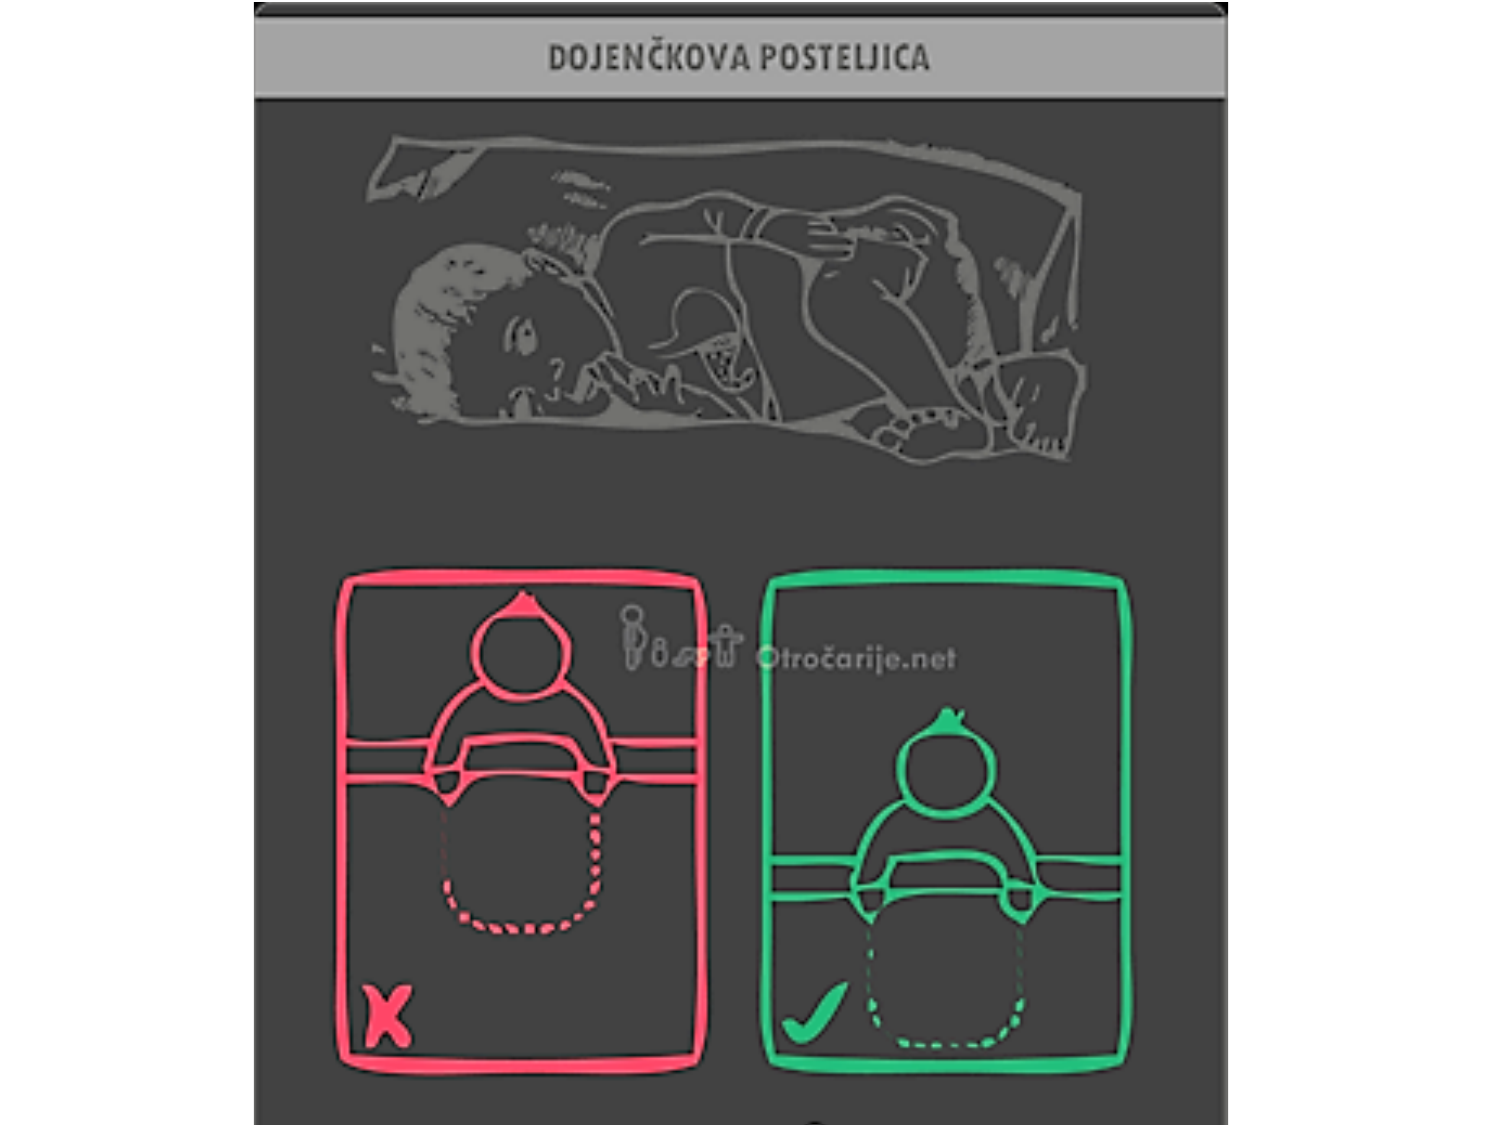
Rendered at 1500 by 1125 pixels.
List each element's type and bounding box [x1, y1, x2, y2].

picture [253, 2, 1229, 1125]
